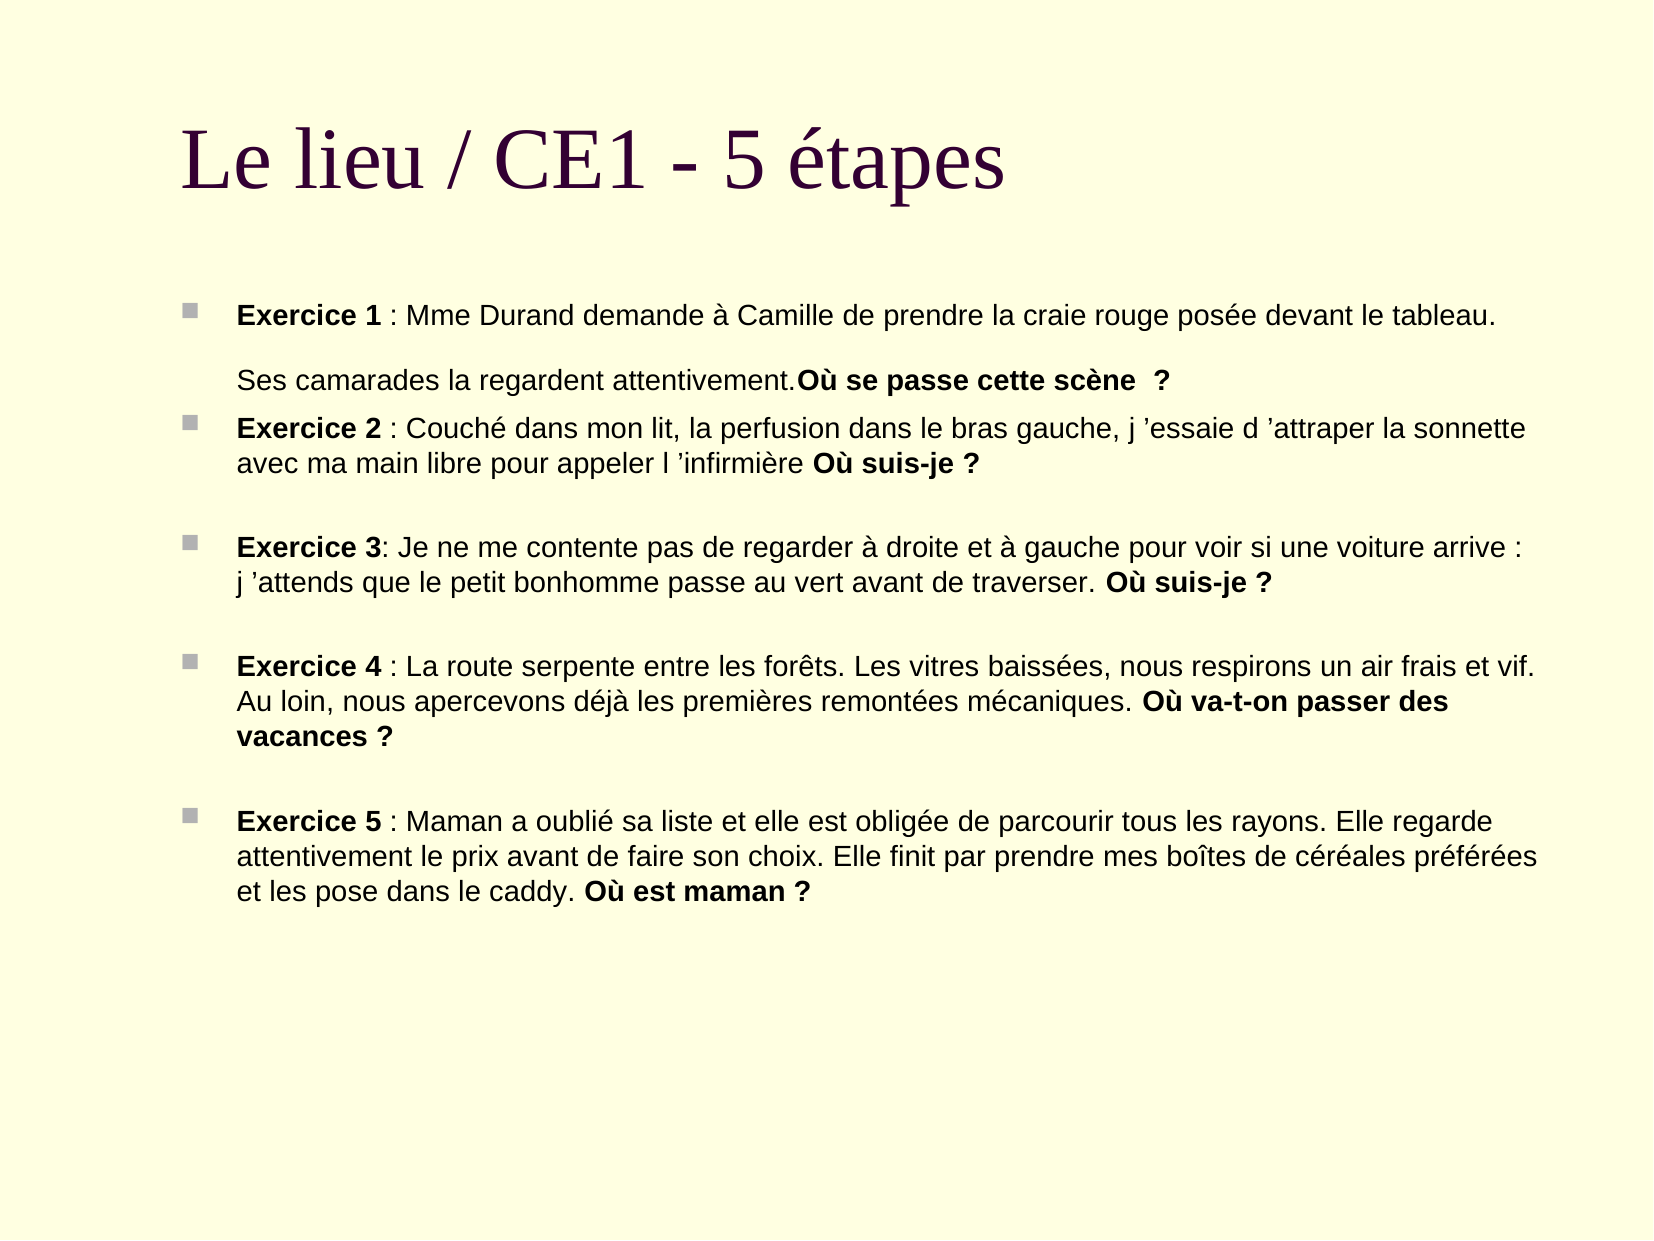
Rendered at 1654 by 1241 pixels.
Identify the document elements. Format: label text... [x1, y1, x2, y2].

list Exercice 1 : Mme Durand demande à Camille de prendre la craie rouge posée devant le tableau. Ses camarades la regardent attentivement.Où se passe cette scène ? Exercice 2 : Couché dans mon lit, la perfusion dans le bras gauche, j ’essaie d ’attraper la sonnette avec ma main libre pour appeler l ’infirmière Où suis-je ? Exercice 3: Je ne me contente pas de regarder à droite et à gauche pour voir si une voiture arrive : j ’attends que le petit bonhomme passe au vert avant de traverser. Où suis-je ? Exercice 4 : La route serpente entre les forêts. Les vitres baissées, nous respirons un air frais et vif. Au loin, nous apercevons déjà les premières remontées mécaniques. Où va-t-on passer des vacances ? Exercice 5 : Maman a oublié sa liste et elle est obligée de parcourir tous les rayons. Elle regarde attentivement le prix avant de faire son choix. Elle finit par prendre mes boîtes de céréales préférées et les pose dans le caddy. Où est maman ? [165, 289, 1571, 1109]
title Le lieu / CE1 - 5 étapes [165, 50, 1571, 257]
